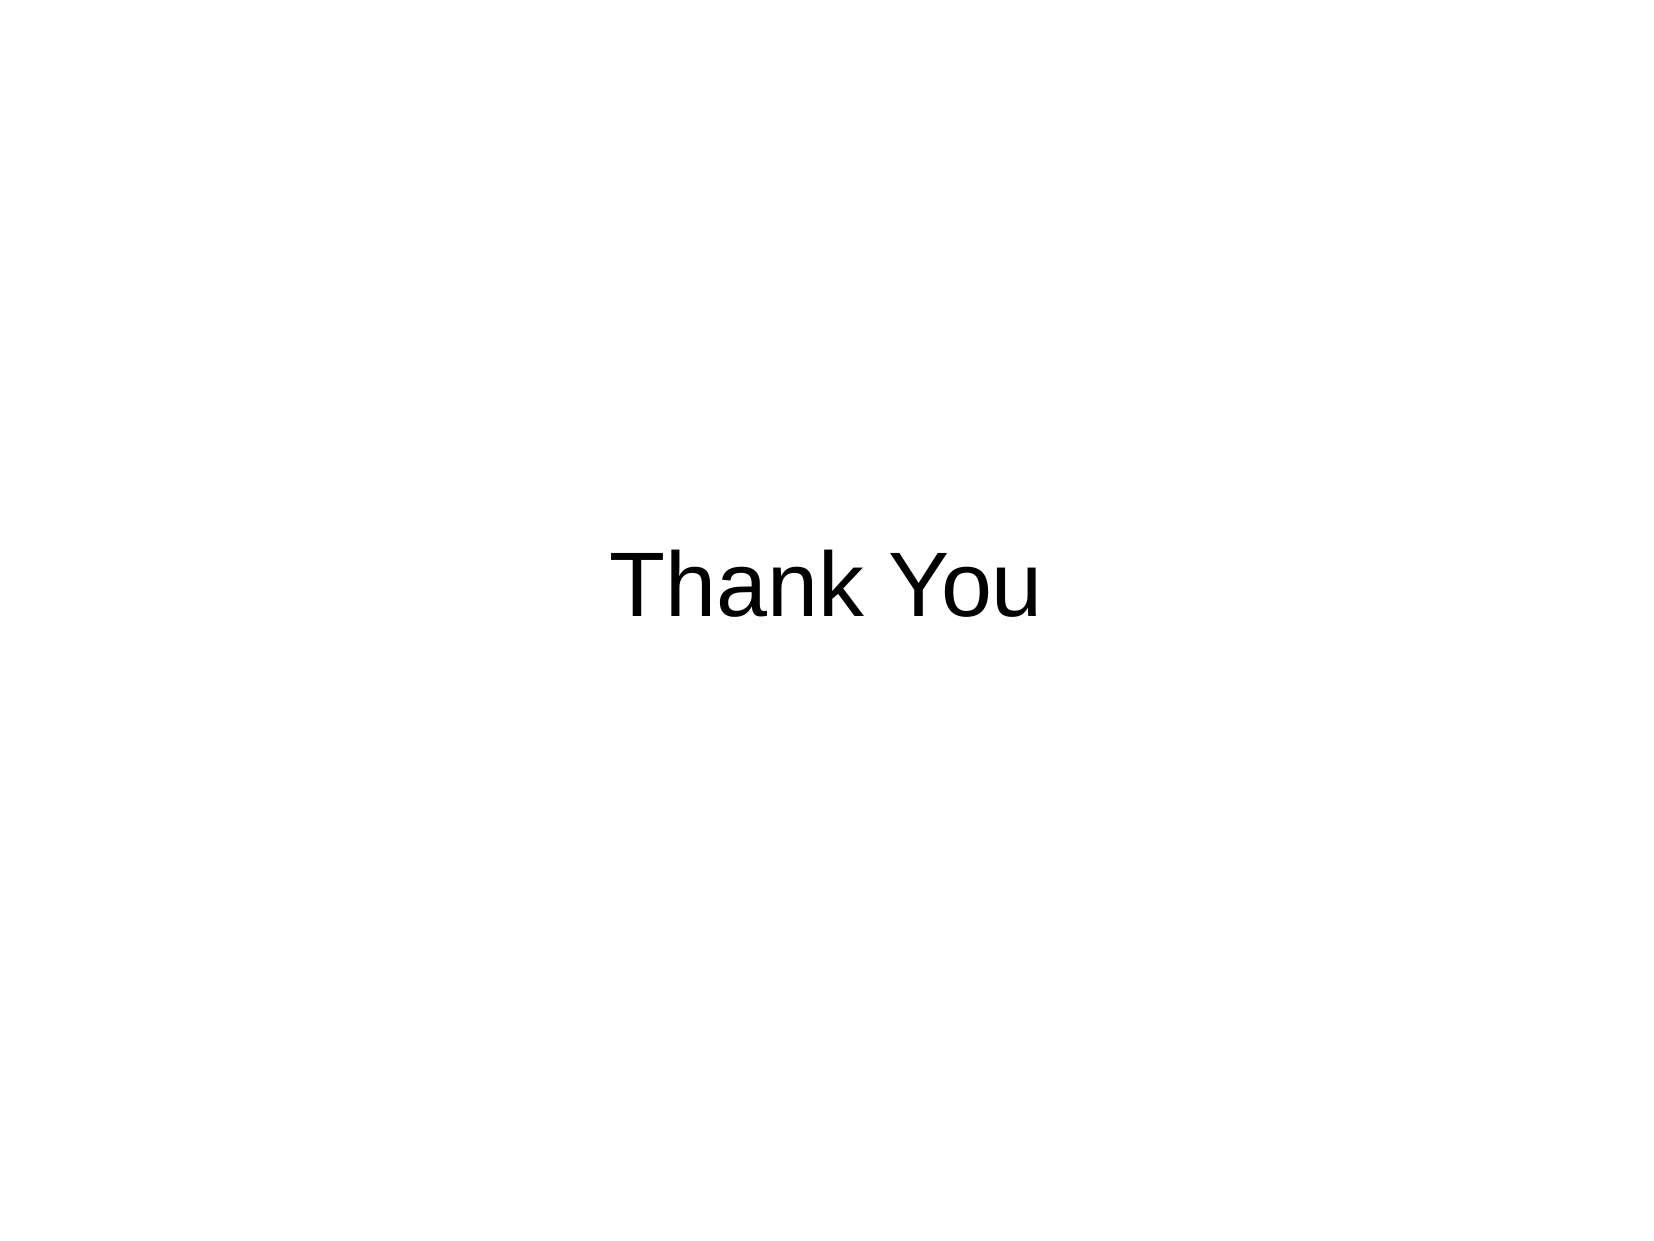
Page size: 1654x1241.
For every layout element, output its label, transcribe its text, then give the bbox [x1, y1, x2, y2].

subtitle Thank You [82, 105, 1571, 1066]
